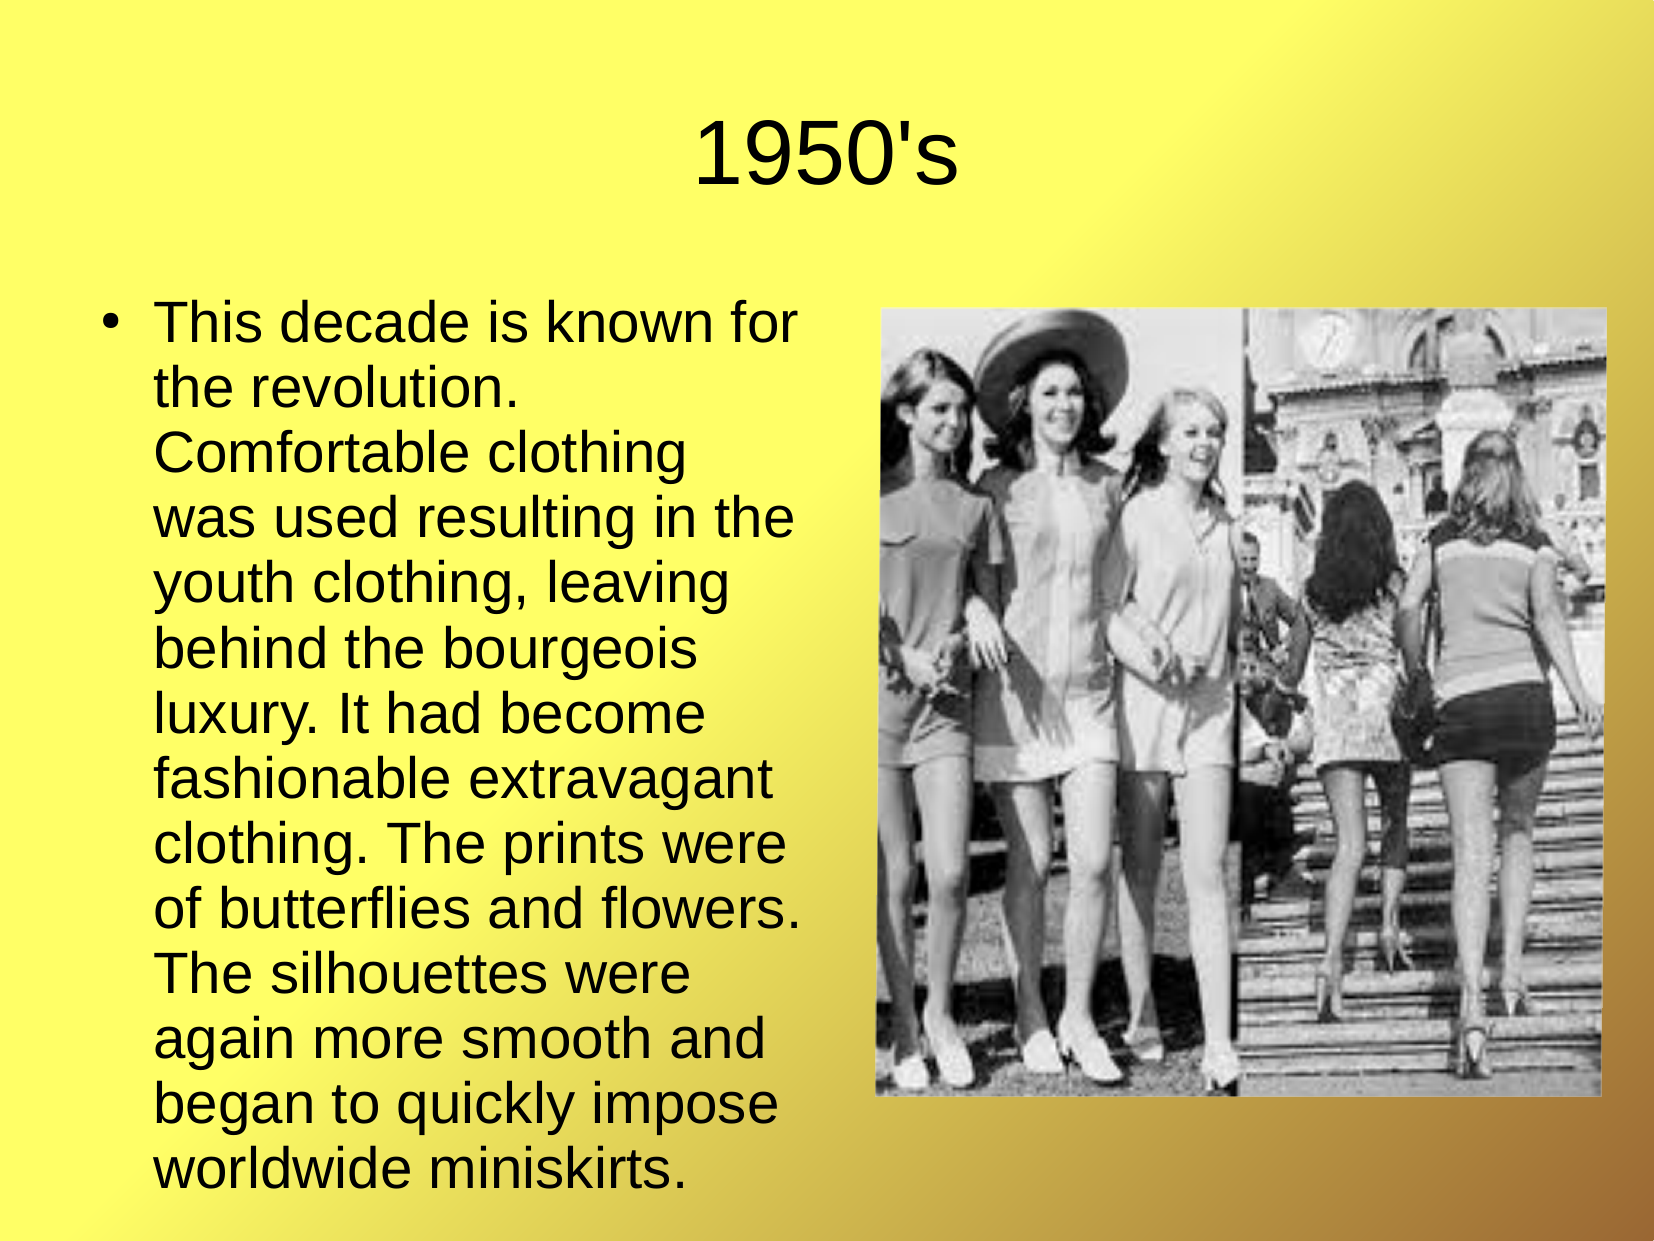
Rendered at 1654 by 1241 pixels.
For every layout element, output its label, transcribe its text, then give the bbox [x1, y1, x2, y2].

title 1950's [82, 49, 1571, 257]
list This decade is known for the revolution. Comfortable clothing was used resulting in the youth clothing, leaving behind the bourgeois luxury. It had become fashionable extravagant clothing. The prints were of butterflies and flowers. The silhouettes were again more smooth and began to quickly impose worldwide miniskirts. [82, 290, 809, 1198]
picture [874, 307, 1607, 1097]
